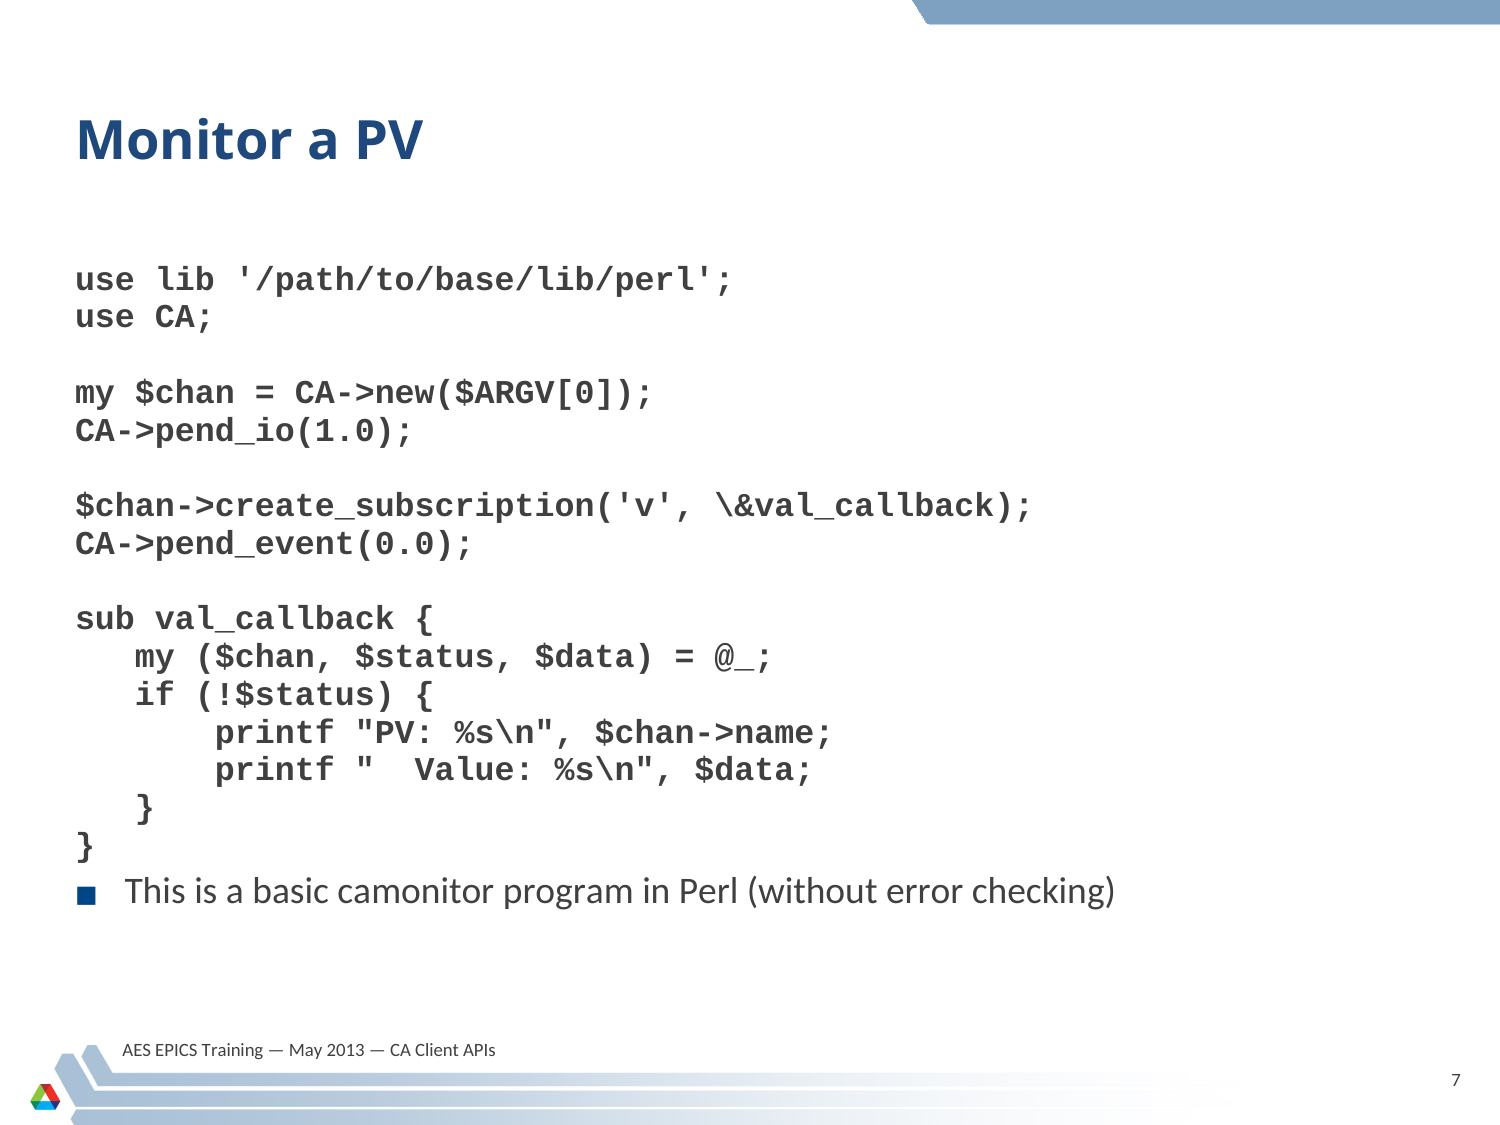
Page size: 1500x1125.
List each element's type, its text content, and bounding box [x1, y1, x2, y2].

list use lib '/path/to/base/lib/perl'; use CA; my $chan = CA->new($ARGV[0]); CA->pend_io(1.0); $chan->create_subscription('v', \&val_callback); CA->pend_event(0.0); sub val_callback { my ($chan, $status, $data) = @_; if (!$status) { printf "PV: %s\n", $chan->name; printf " Value: %s\n", $data; } } This is a basic camonitor program in Perl (without error checking) [75, 262, 1426, 991]
picture [0, 1037, 1500, 1125]
picture [0, 0, 1500, 26]
title Monitor a PV [75, 52, 1426, 226]
